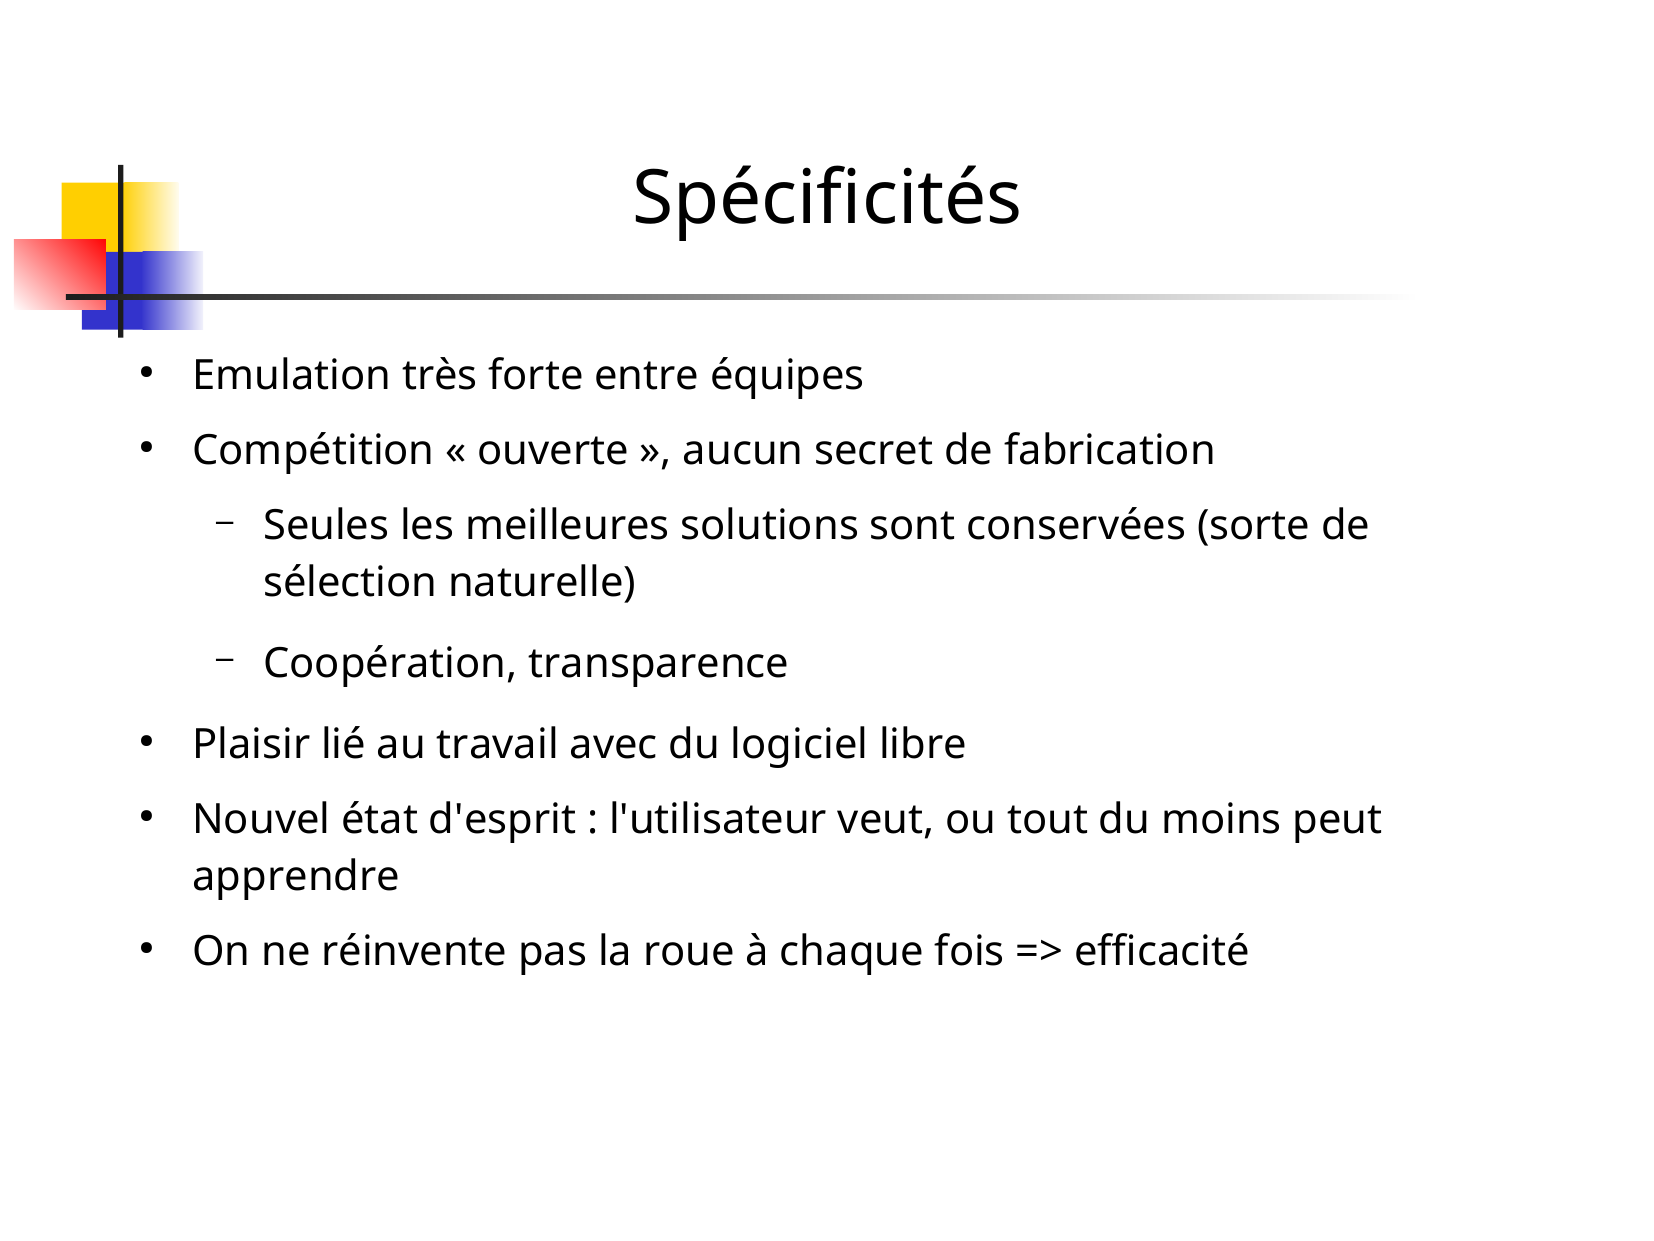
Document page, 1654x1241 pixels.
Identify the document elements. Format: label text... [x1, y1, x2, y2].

list Emulation très forte entre équipes Compétition « ouverte », aucun secret de fabrication Seules les meilleures solutions sont conservées (sorte de sélection naturelle) Coopération, transparence Plaisir lié au travail avec du logiciel libre Nouvel état d'esprit : l'utilisateur veut, ou tout du moins peut apprendre On ne réinvente pas la roue à chaque fois => efficacité [121, 344, 1534, 1168]
title Spécificités [121, 91, 1534, 299]
